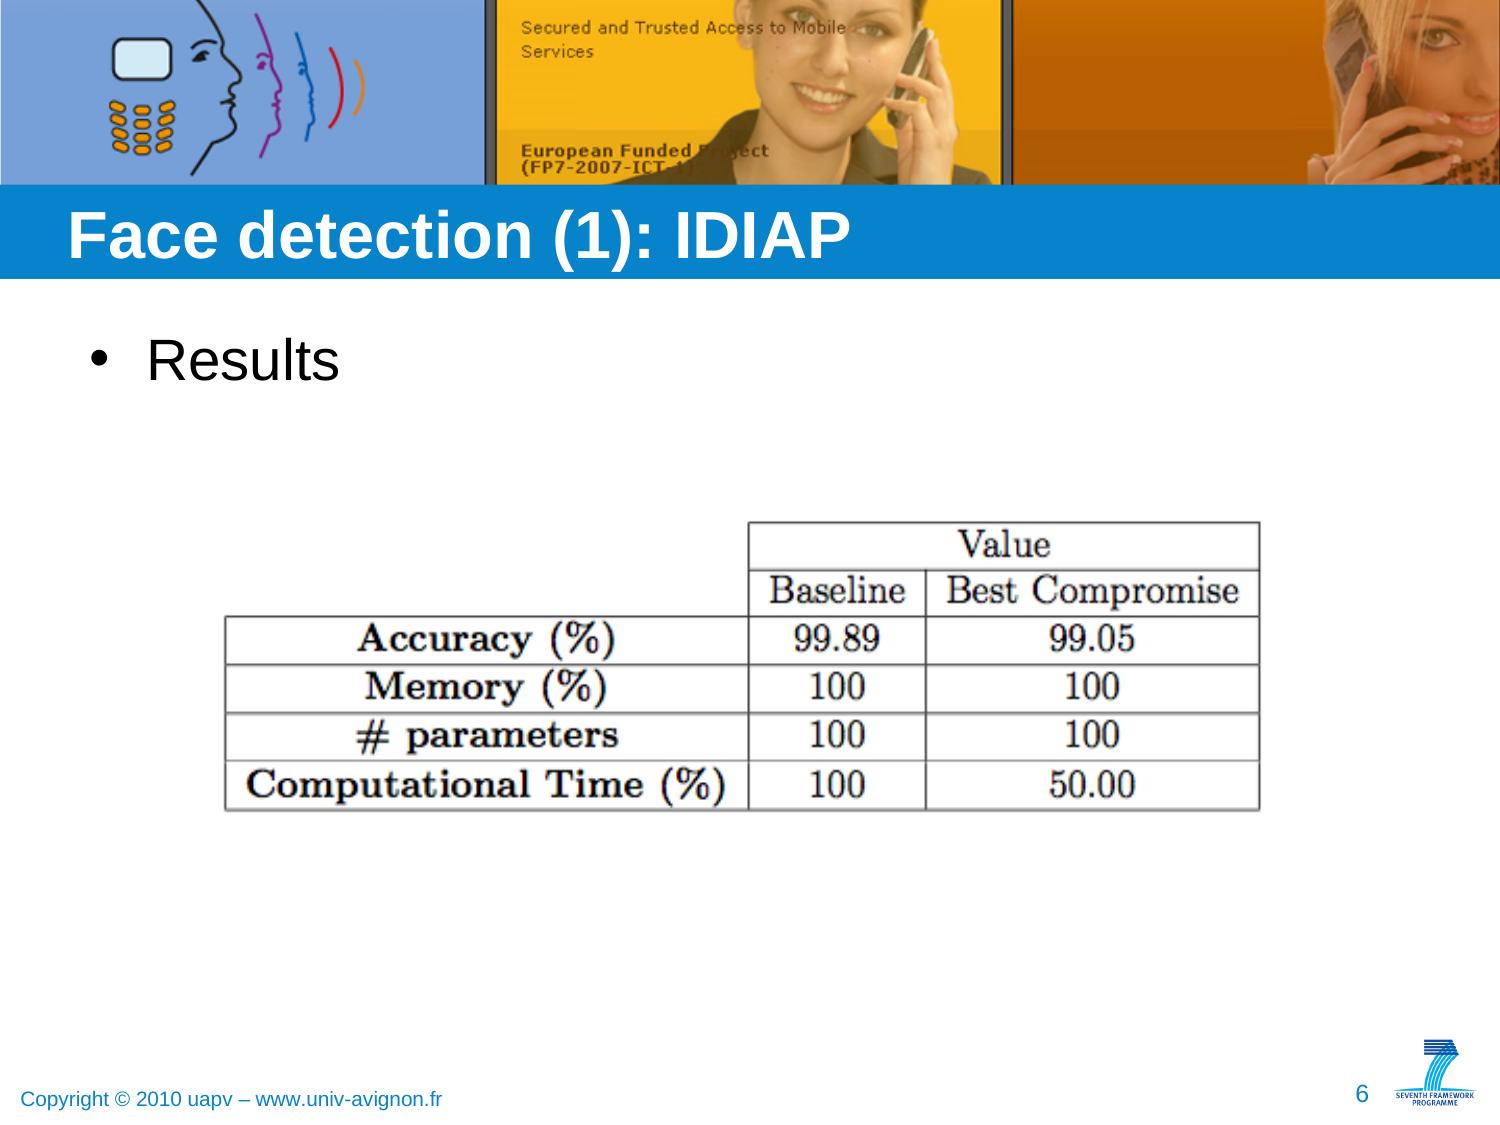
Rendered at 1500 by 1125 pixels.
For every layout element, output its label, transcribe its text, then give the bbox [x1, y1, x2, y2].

picture [206, 499, 1284, 827]
picture [0, 0, 1500, 184]
picture [1387, 1034, 1483, 1114]
title Face detection (1): IDIAP [53, 184, 1437, 280]
list Results [75, 314, 1447, 1024]
